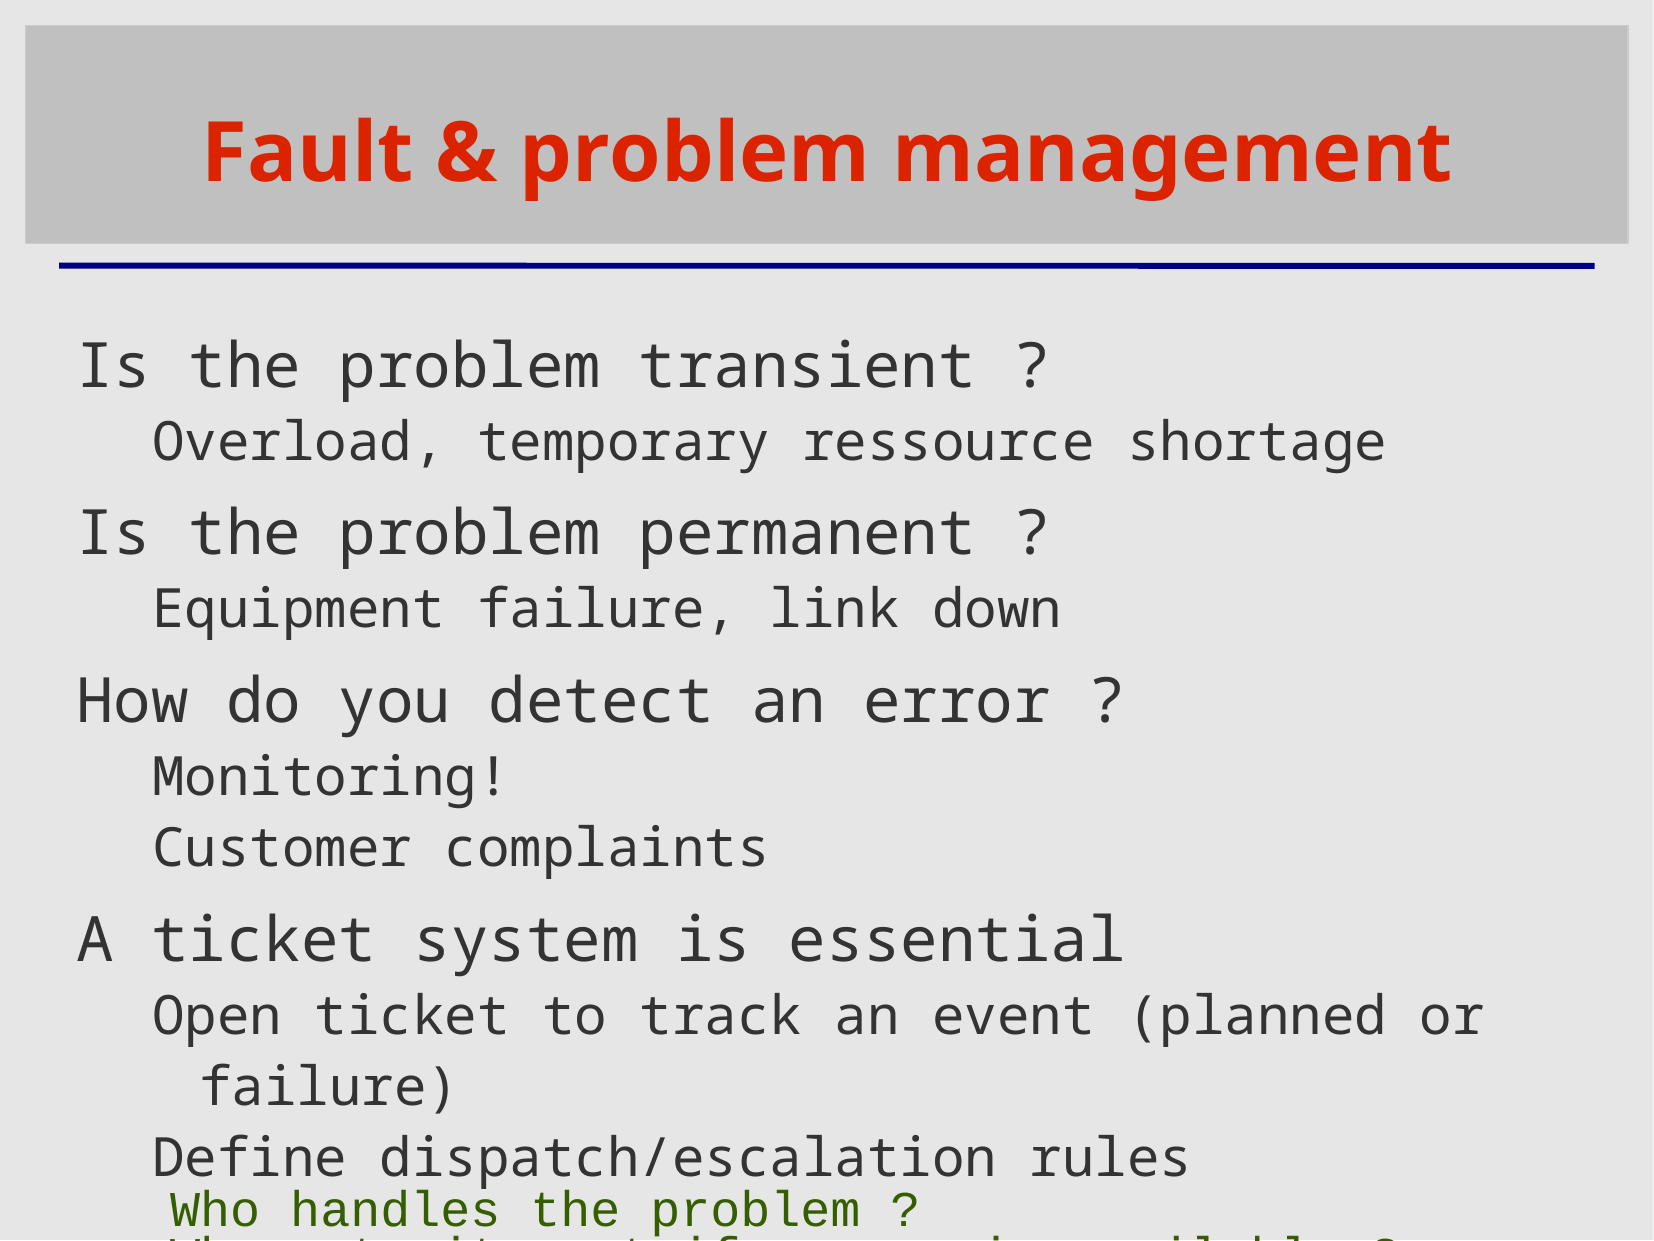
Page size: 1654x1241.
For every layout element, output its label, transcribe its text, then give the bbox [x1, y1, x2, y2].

list Is the problem transient ? Overload, temporary ressource shortage Is the problem permanent ? Equipment failure, link down How do you detect an error ? Monitoring! Customer complaints A ticket system is essential Open ticket to track an event (planned or failure)‏ Define dispatch/escalation rules Who handles the problem ? Who gets it next if no one is available ? [59, 322, 1595, 1188]
title Fault & problem management [121, 46, 1534, 254]
